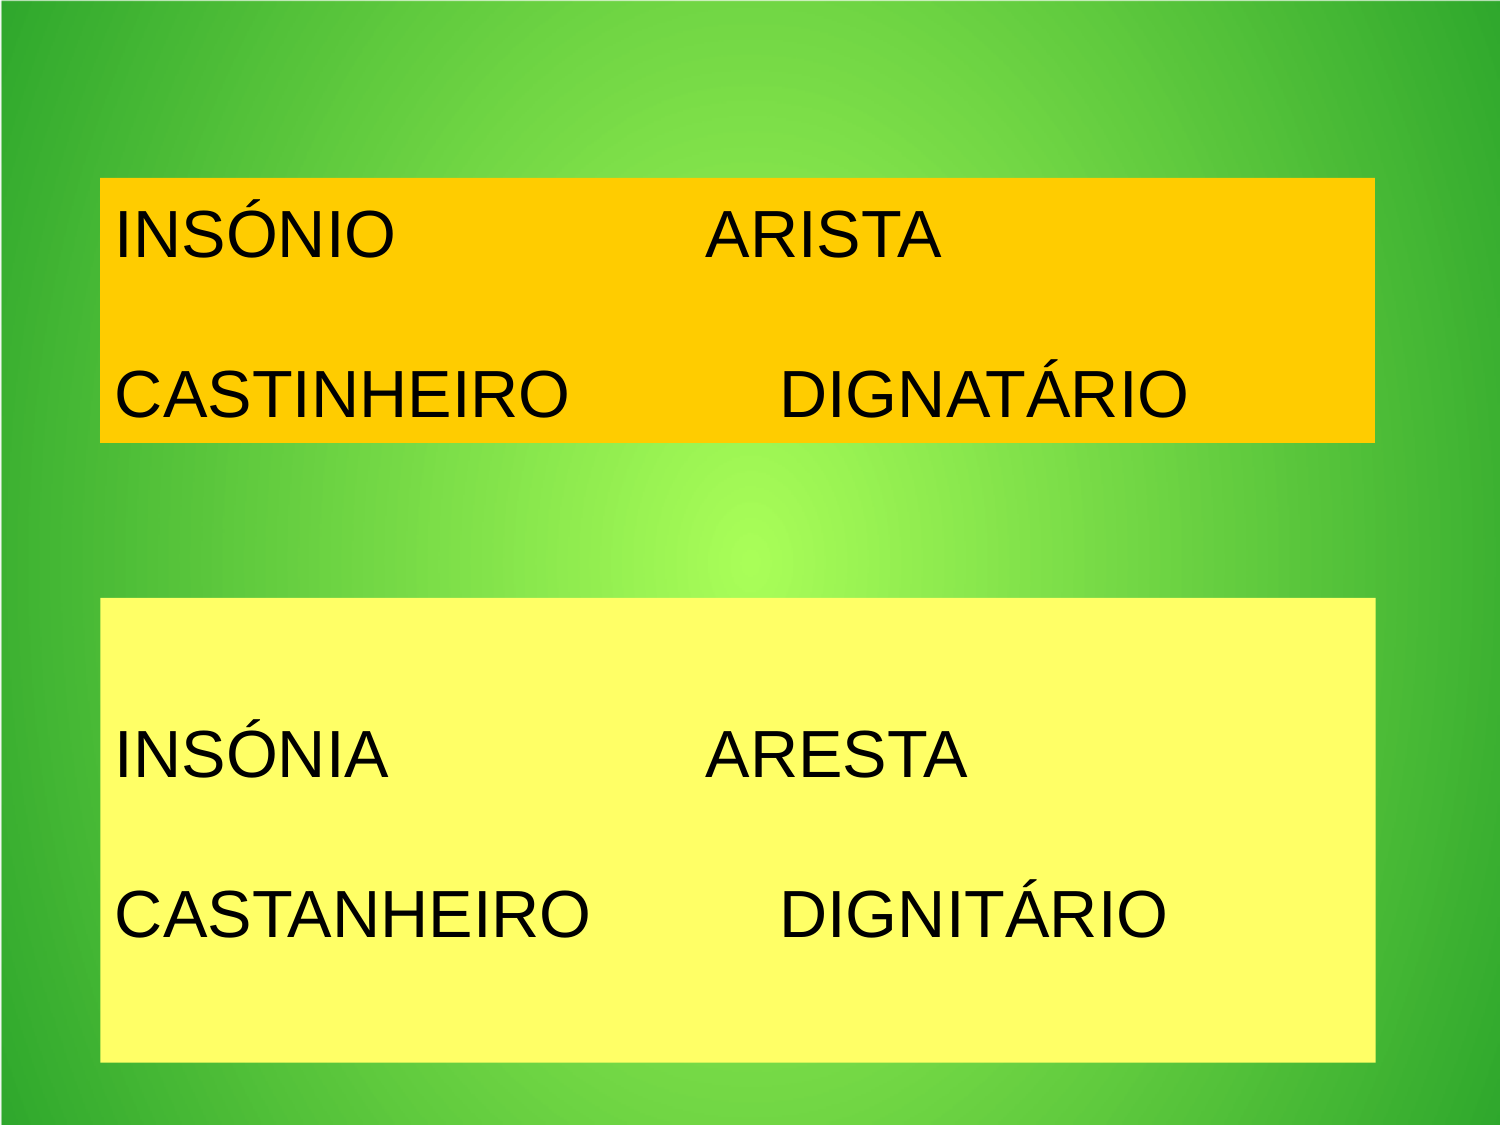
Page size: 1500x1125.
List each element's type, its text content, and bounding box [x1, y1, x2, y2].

text_box INSÓNIA ARESTA CASTANHEIRO DIGNITÁRIO [100, 597, 1376, 1063]
text_box INSÓNIO ARISTA CASTINHEIRO DIGNATÁRIO [100, 177, 1375, 443]
picture [0, 0, 1500, 1125]
